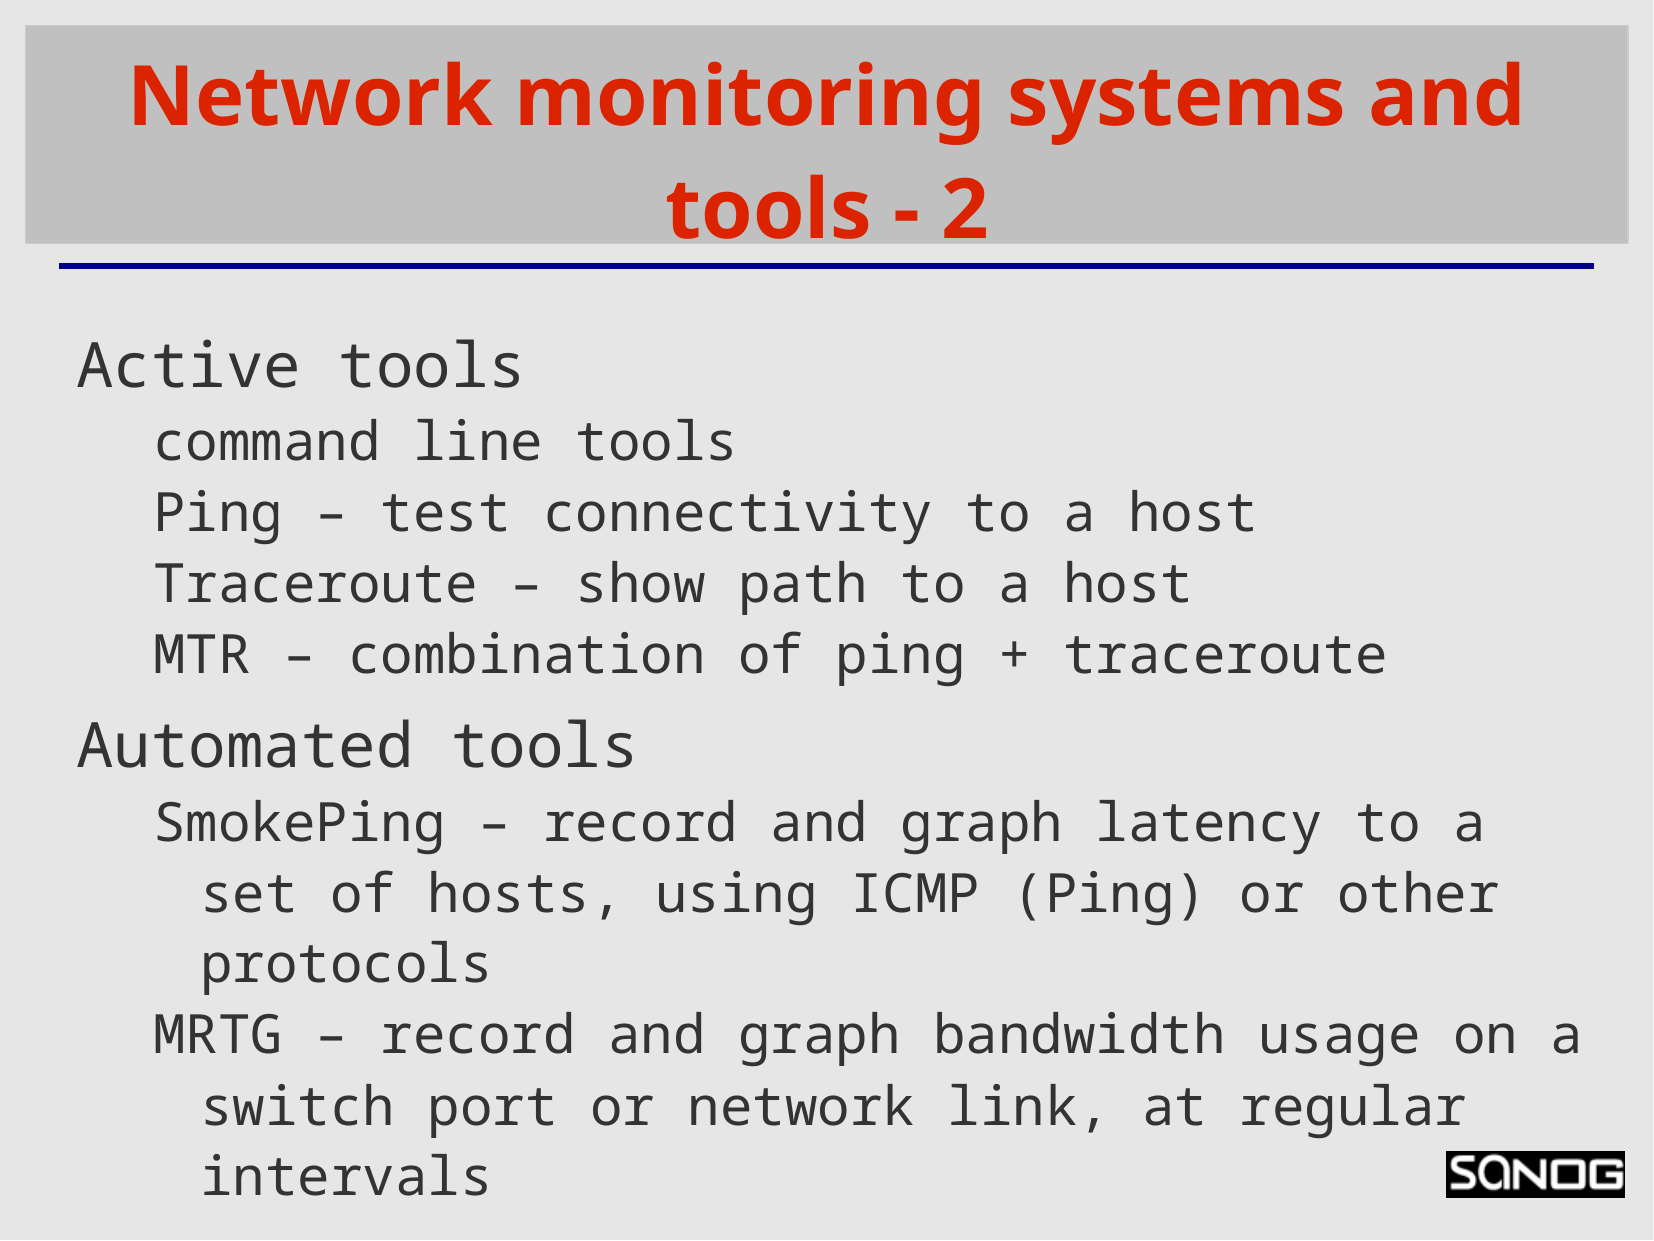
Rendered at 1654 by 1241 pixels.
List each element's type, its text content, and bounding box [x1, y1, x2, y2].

picture [1446, 1151, 1625, 1198]
title Network monitoring systems and tools - 2 [121, 46, 1534, 254]
list Active tools command line tools Ping – test connectivity to a host Traceroute – show path to a host MTR – combination of ping + traceroute Automated tools SmokePing – record and graph latency to a set of hosts, using ICMP (Ping) or other protocols MRTG – record and graph bandwidth usage on a switch port or network link, at regular intervals [59, 322, 1595, 1132]
